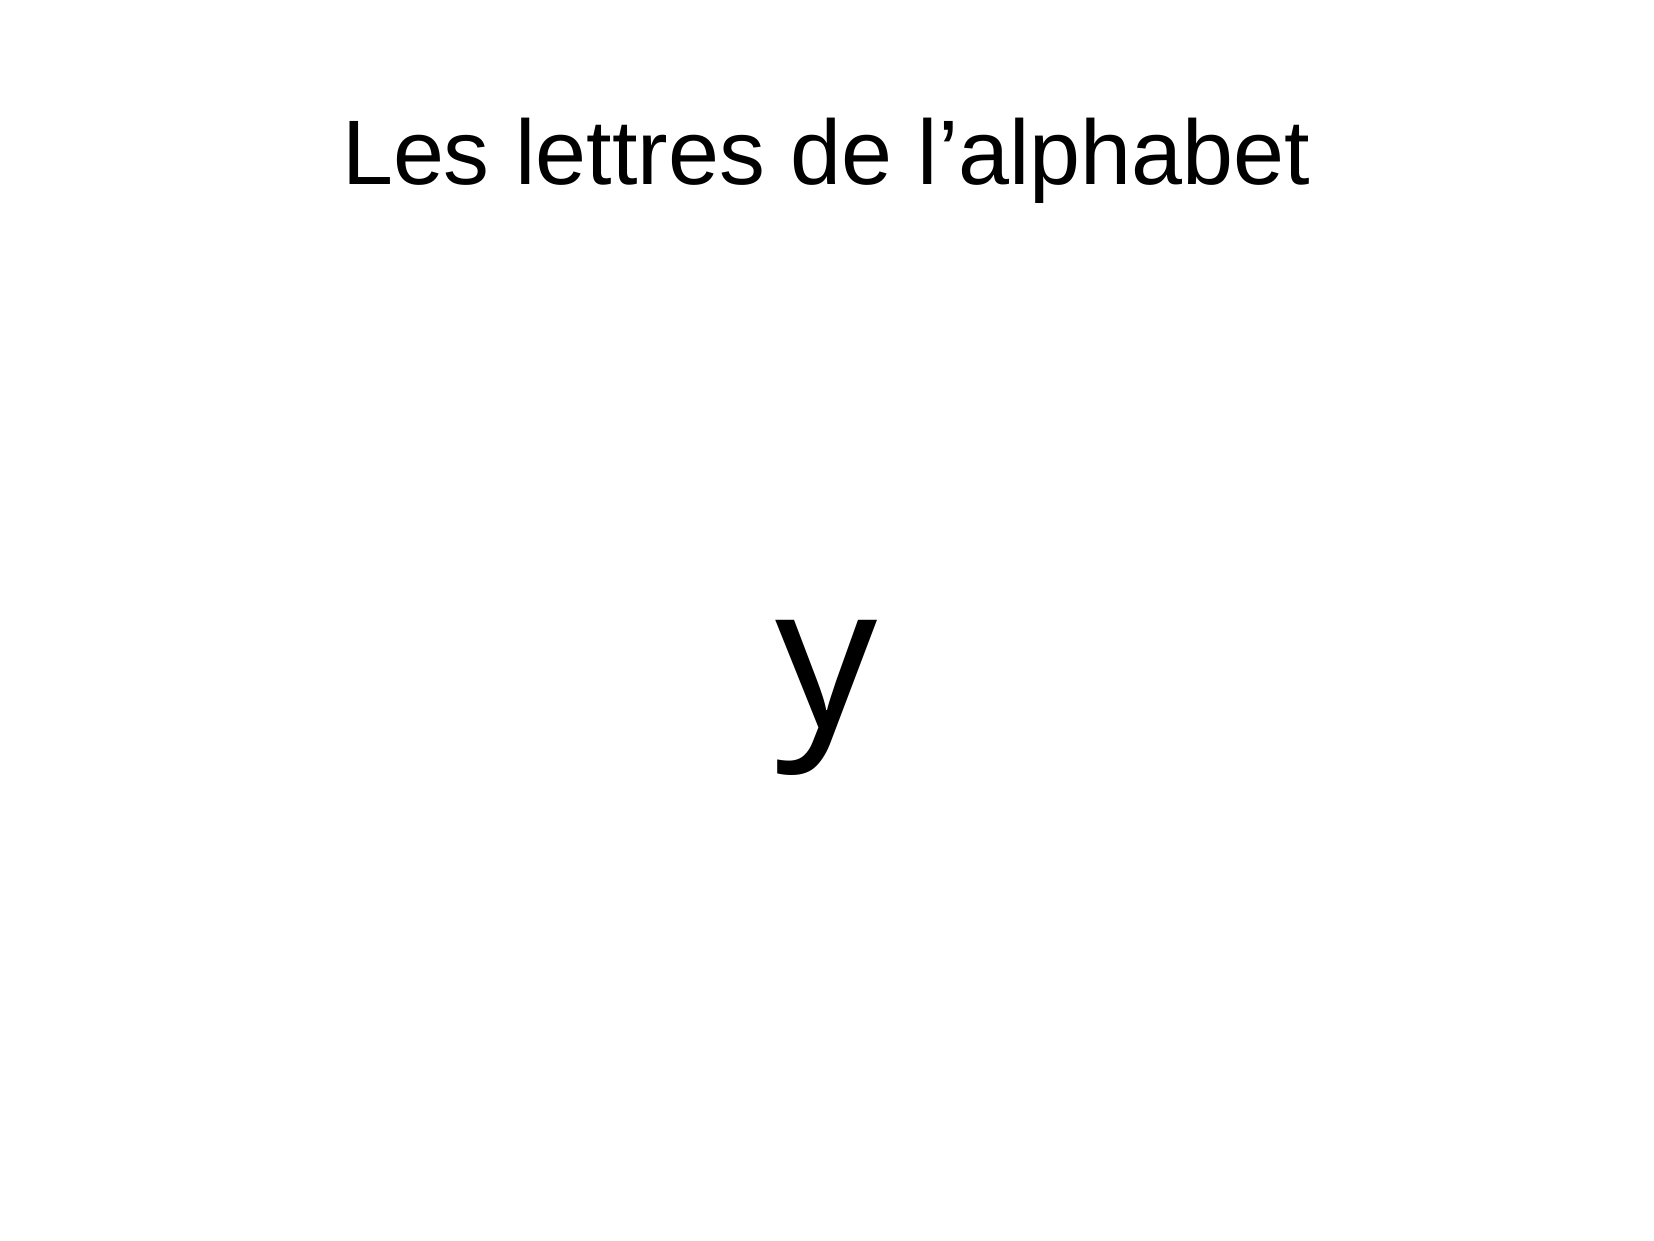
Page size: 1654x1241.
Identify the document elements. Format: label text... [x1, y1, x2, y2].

title Les lettres de l’alphabet [82, 49, 1571, 257]
subtitle y [82, 290, 1571, 1010]
